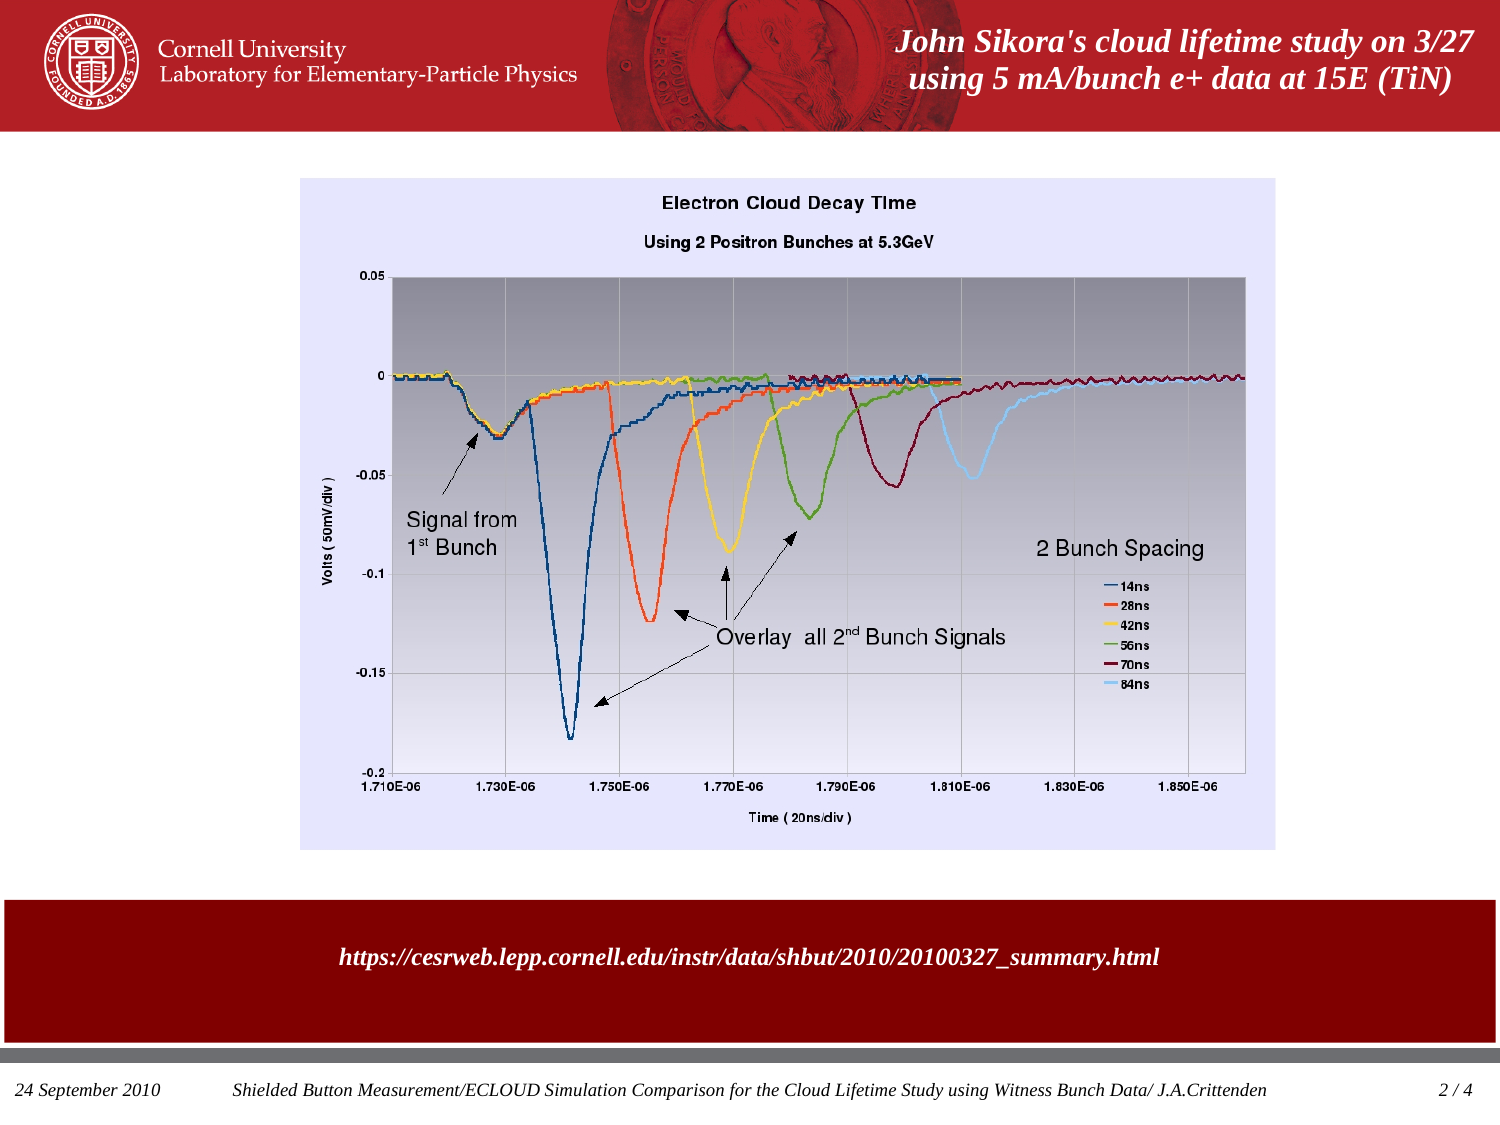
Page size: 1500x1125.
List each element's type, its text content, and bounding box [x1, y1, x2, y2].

picture [300, 149, 1276, 881]
picture [0, 0, 1500, 132]
text_box John Sikora's cloud lifetime study on 3/27 using 5 mA/bunch e+ data at 15E (TiN) [862, 14, 1500, 128]
text_box https://cesrweb.lepp.cornell.edu/instr/data/shbut/2010/20100327_summary.html [4, 899, 1496, 1043]
